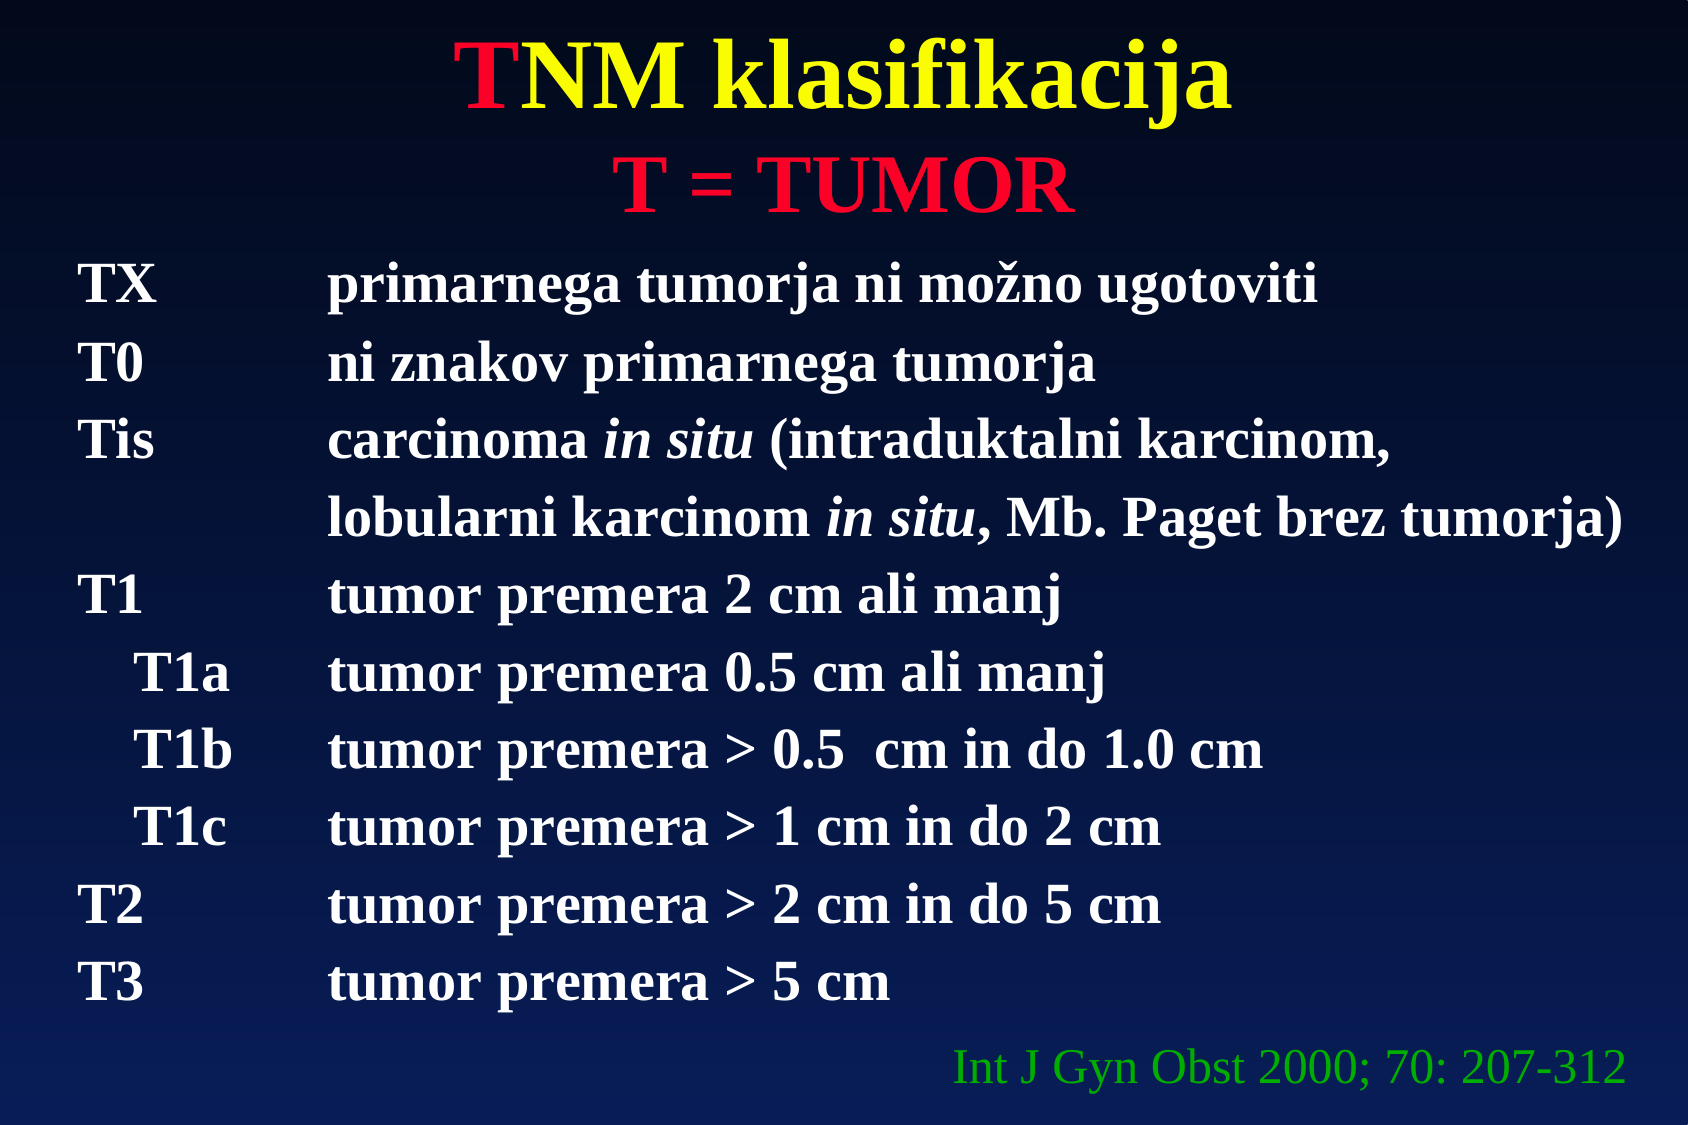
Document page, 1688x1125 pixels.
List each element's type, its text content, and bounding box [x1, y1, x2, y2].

list TX primarnega tumorja ni možno ugotoviti T0 ni znakov primarnega tumorja Tis carcinoma in situ (intraduktalni karcinom, lobularni karcinom in situ, Mb. Paget brez tumorja) T1 tumor premera 2 cm ali manj T1a tumor premera 0.5 cm ali manj T1b tumor premera > 0.5 cm in do 1.0 cm T1c tumor premera > 1 cm in do 2 cm T2 tumor premera > 2 cm in do 5 cm T3 tumor premera > 5 cm Int J Gyn Obst 2000; 70: 207-312 [62, 237, 1688, 1125]
title TNM klasifikacija T = TUMOR [0, 0, 1688, 238]
